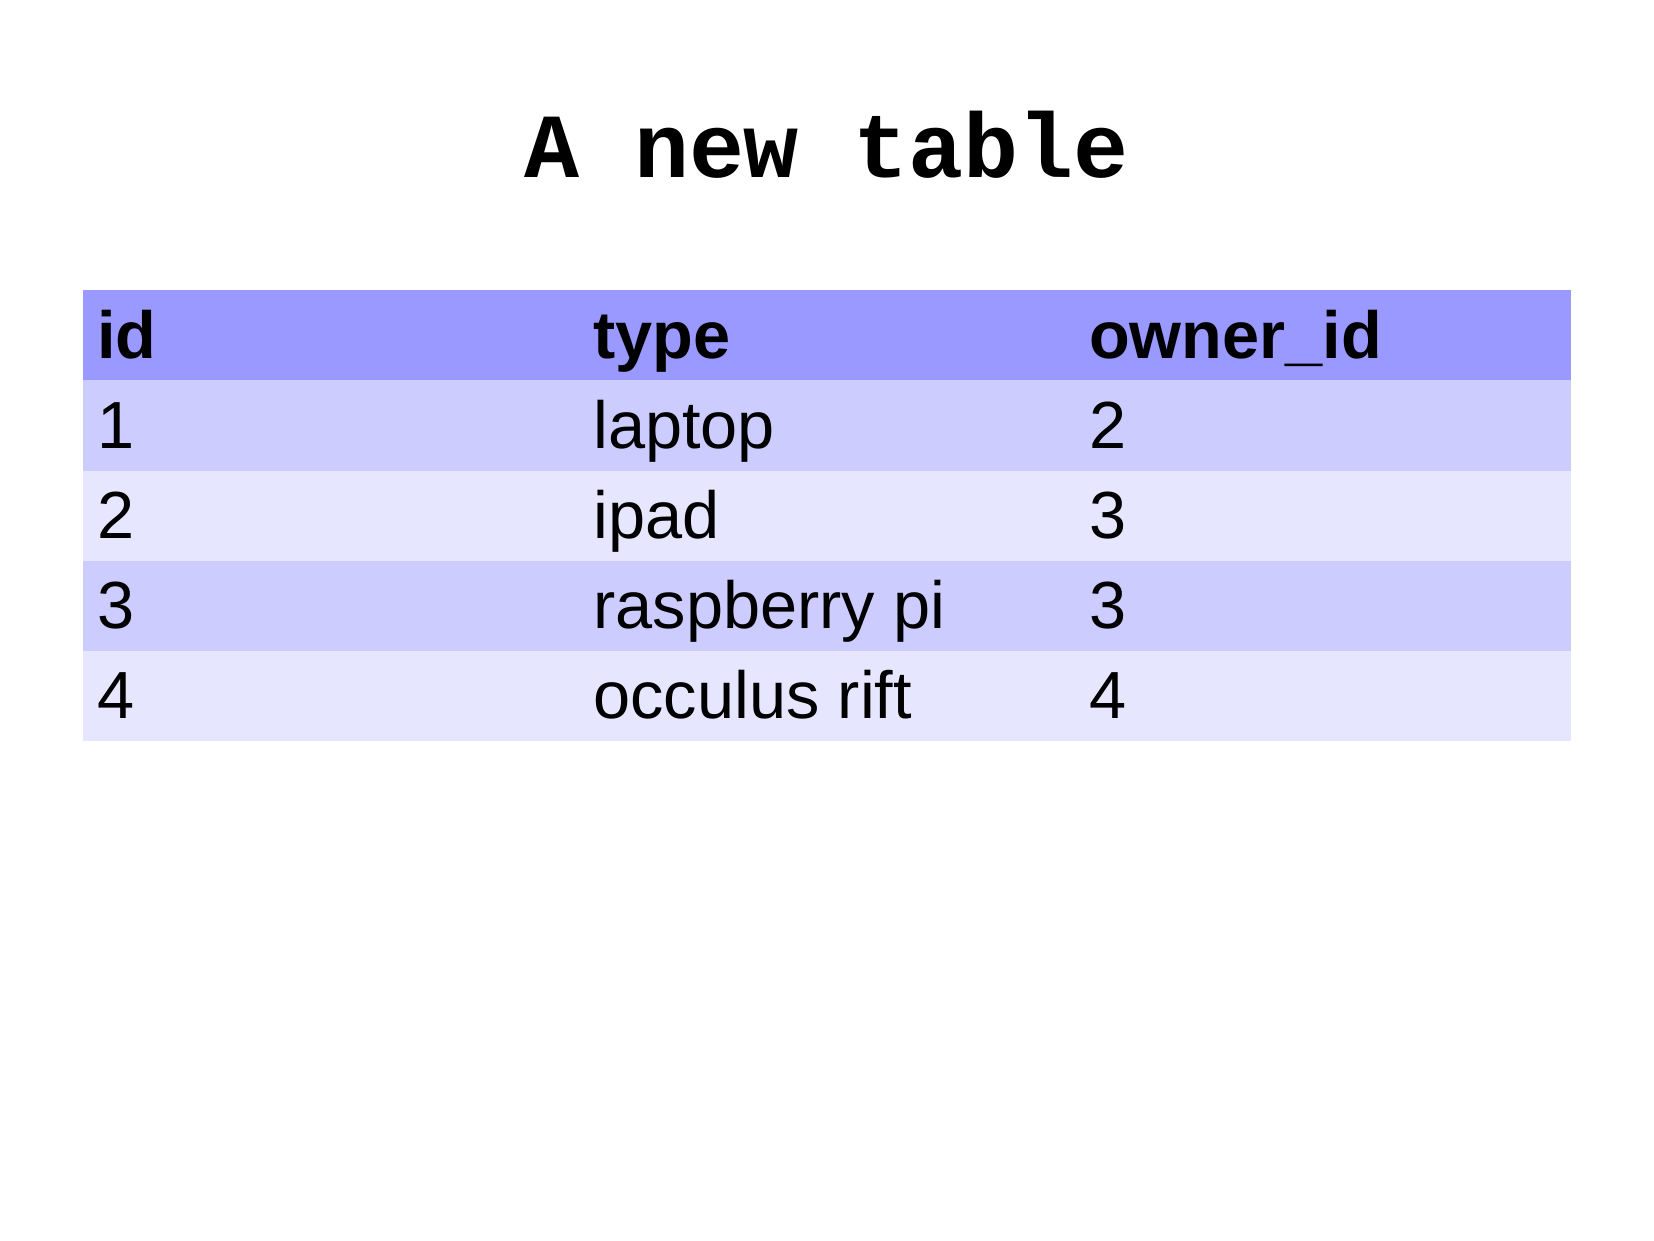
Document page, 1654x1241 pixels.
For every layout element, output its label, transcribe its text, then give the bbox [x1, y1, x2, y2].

table_cell 2 [83, 471, 579, 561]
table_cell 4 [1075, 651, 1571, 741]
table_header type [579, 290, 1075, 380]
title A new table [82, 49, 1571, 257]
table_cell raspberry pi [579, 561, 1075, 651]
table_header id [83, 290, 579, 380]
table_cell 1 [83, 380, 579, 471]
table_header owner_id [1075, 290, 1571, 380]
table_cell laptop [579, 380, 1075, 471]
table_cell 3 [1075, 471, 1571, 561]
table_cell 2 [1075, 380, 1571, 471]
table_cell 3 [83, 561, 579, 651]
table_cell occulus rift [579, 651, 1075, 741]
table_cell 4 [83, 651, 579, 741]
table_cell ipad [579, 471, 1075, 561]
table_cell 3 [1075, 561, 1571, 651]
